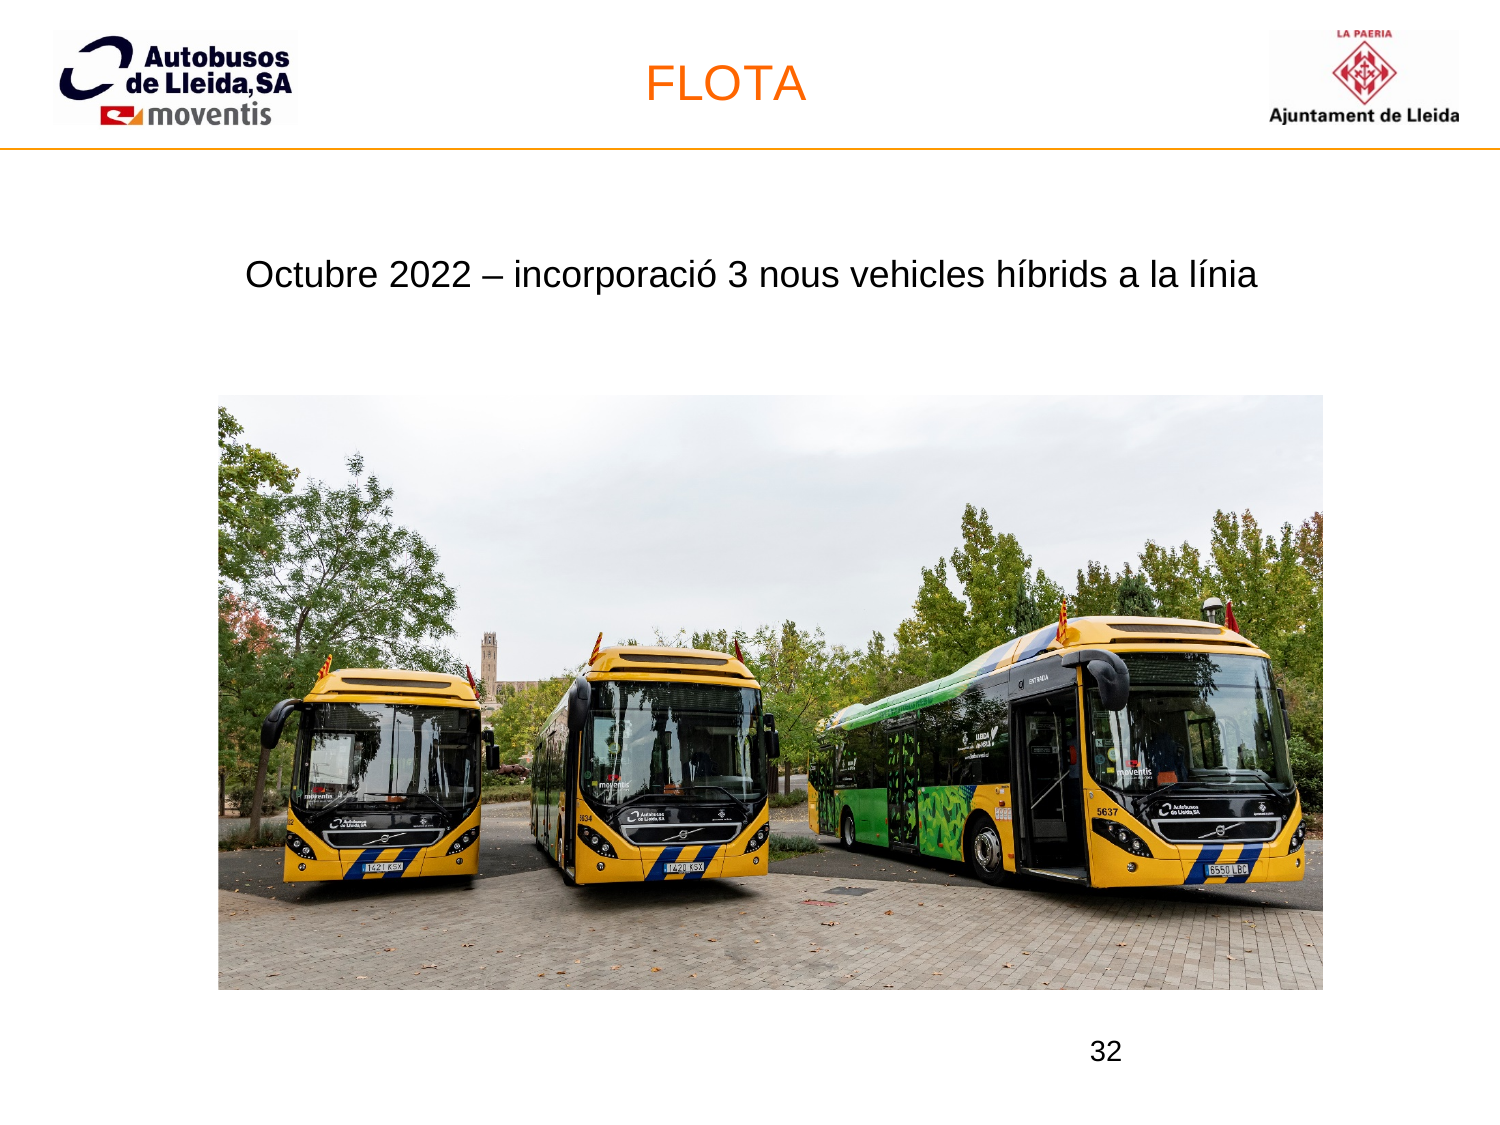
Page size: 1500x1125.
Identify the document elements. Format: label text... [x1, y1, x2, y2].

text_box FLOTA [360, 42, 1093, 114]
text_box Octubre 2022 – incorporació 3 nous vehicles híbrids a la línia [230, 242, 1294, 303]
picture [218, 395, 1323, 990]
text_box 32 [1074, 1024, 1426, 1103]
